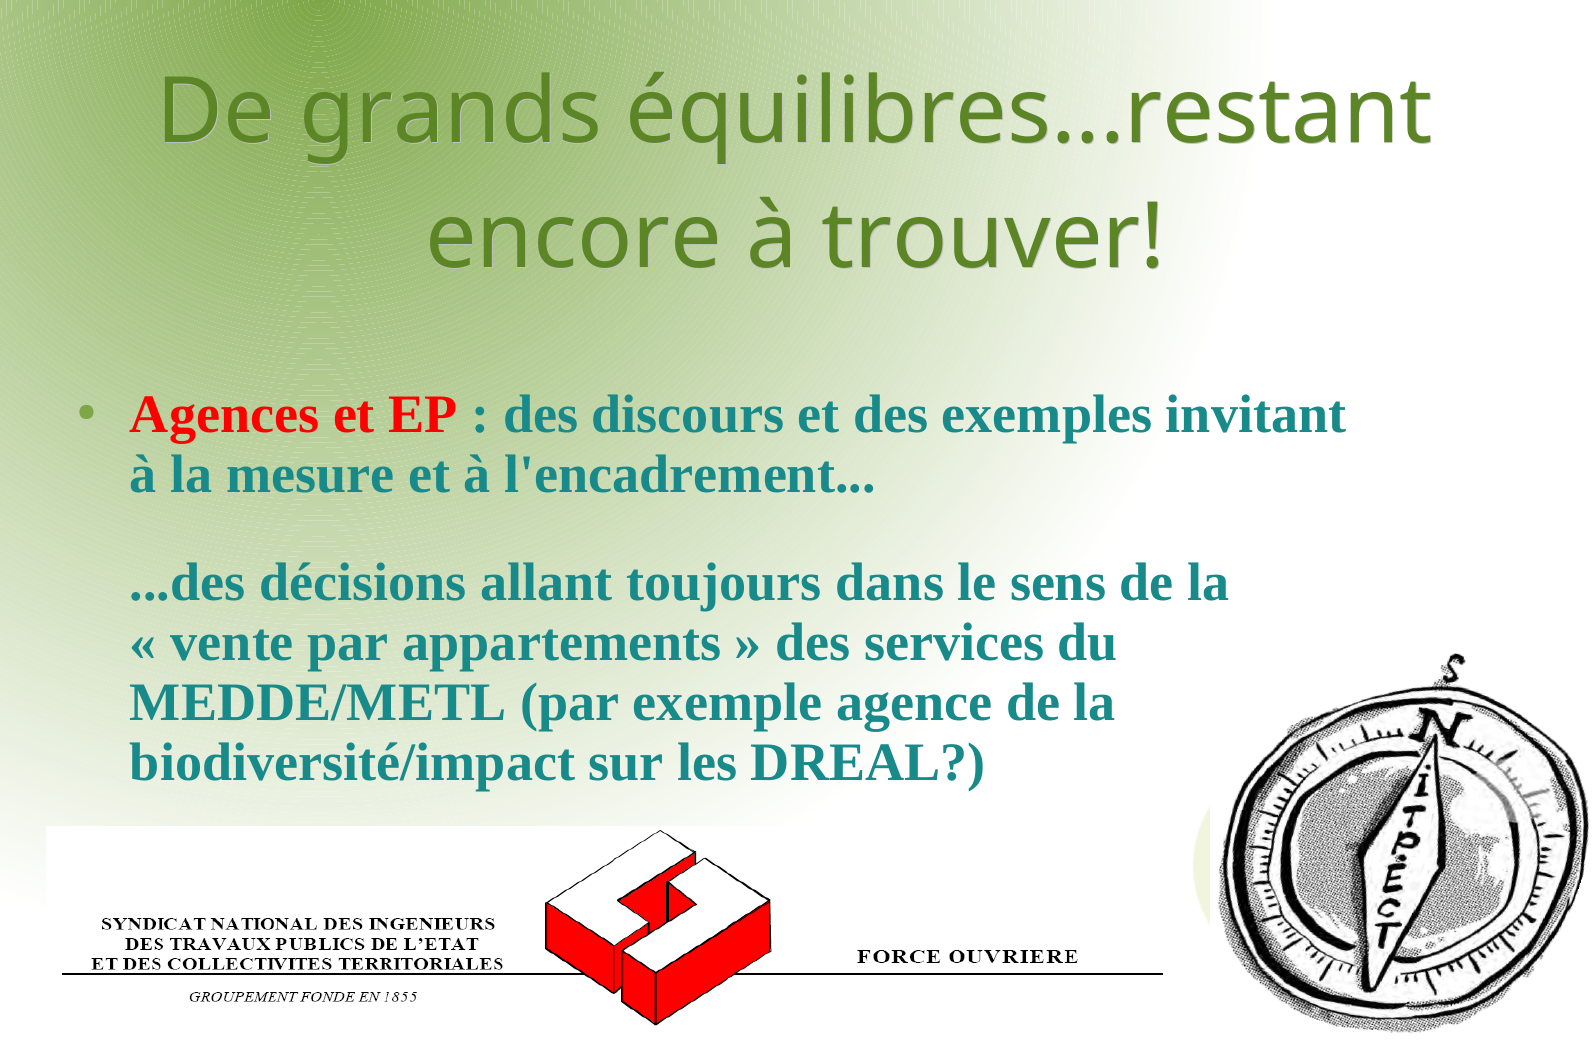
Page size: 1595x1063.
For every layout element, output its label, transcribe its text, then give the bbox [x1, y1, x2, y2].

list ...des décisions allant toujours dans le sens de la « vente par appartements » des services du MEDDE/METL (par exemple agence de la biodiversité/impact sur les DREAL?) [59, 552, 1388, 798]
picture [46, 649, 1595, 1038]
list Agences et EP : des discours et des exemples invitant à la mesure et à l'encadrement... [59, 383, 1388, 507]
title De grands équilibres...restant encore à trouver! [114, 59, 1477, 281]
